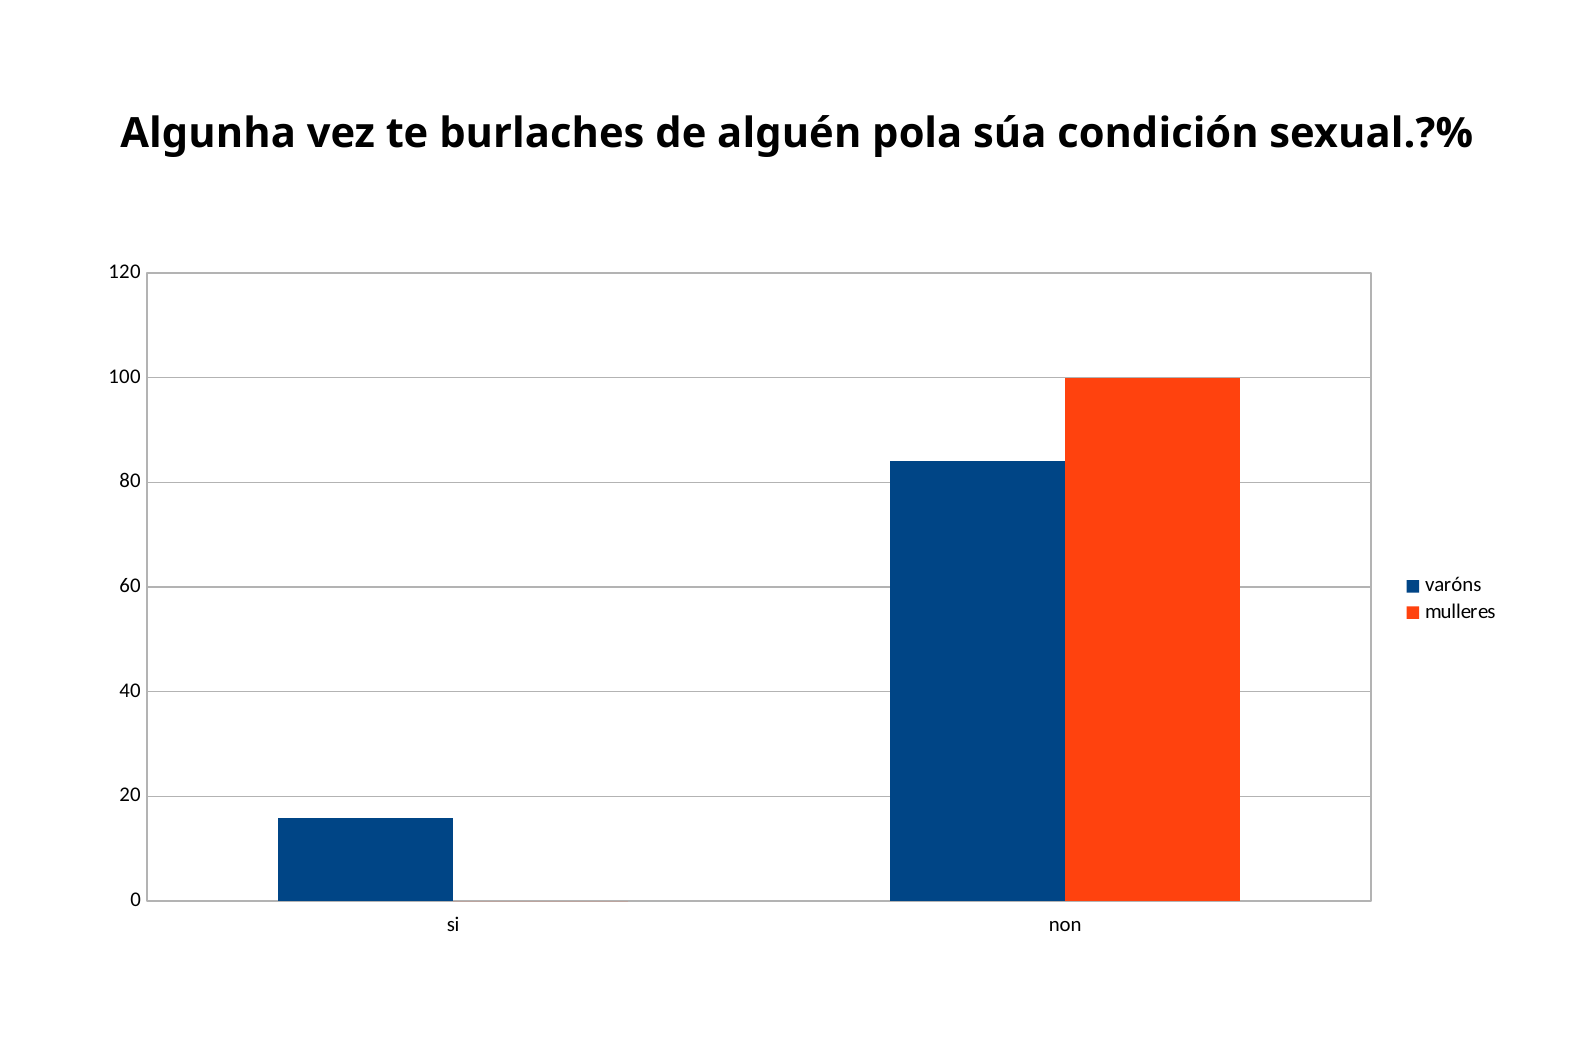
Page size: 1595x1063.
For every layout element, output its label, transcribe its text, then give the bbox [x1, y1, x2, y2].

chart [79, 248, 1515, 951]
title Algunha vez te burlaches de alguén pola súa condición sexual.?% [79, 42, 1515, 220]
